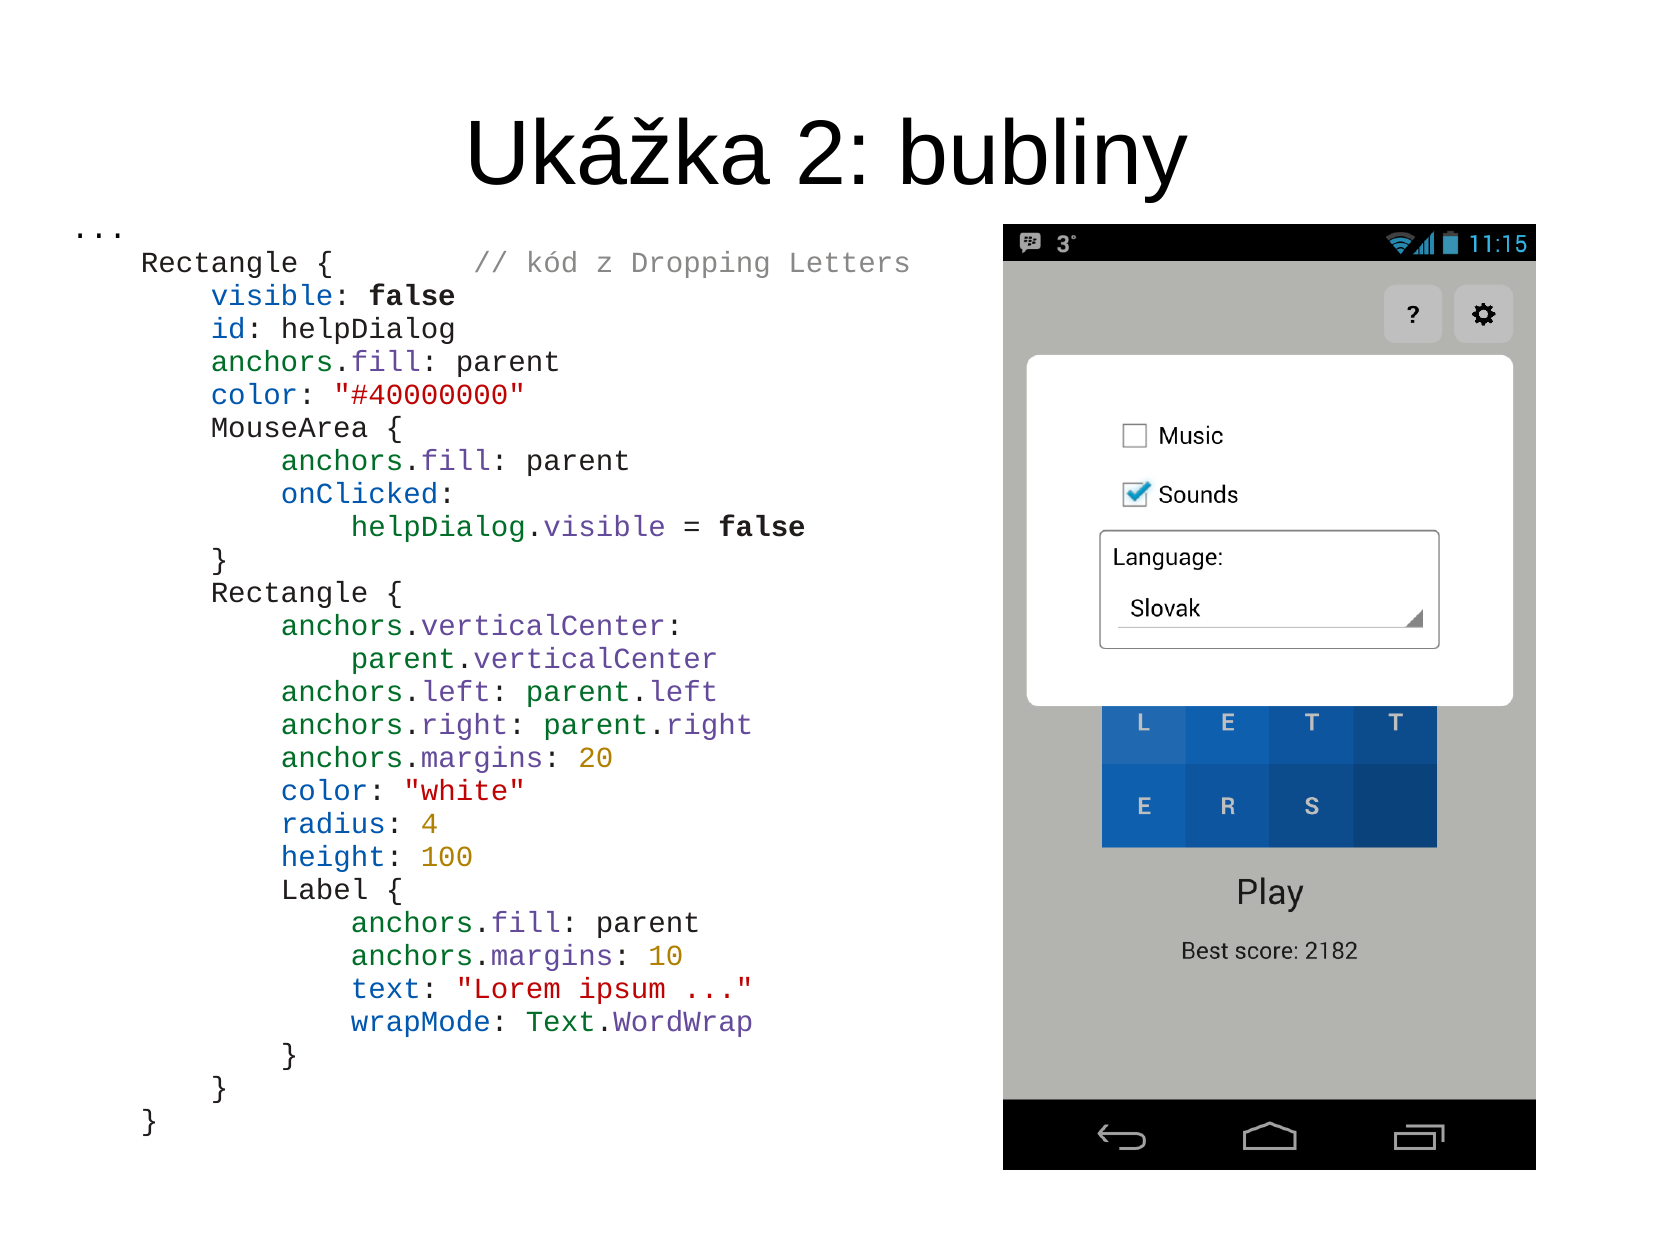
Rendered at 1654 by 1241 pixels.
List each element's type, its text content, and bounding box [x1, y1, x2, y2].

picture [1003, 224, 1536, 1170]
title Ukážka 2: bubliny [82, 49, 1571, 257]
text_box ... Rectangle { // kód z Dropping Letters visible: false id: helpDialog anchors.fill: parent color: "#40000000" MouseArea { anchors.fill: parent onClicked: helpDialog.visible = false } Rectangle { anchors.verticalCenter: parent.verticalCenter anchors.left: parent.left anchors.right: parent.right anchors.margins: 20 color: "white" radius: 4 height: 100 Label { anchors.fill: parent anchors.margins: 10 text: "Lorem ipsum ..." wrapMode: Text.WordWrap } } } [70, 212, 993, 1153]
